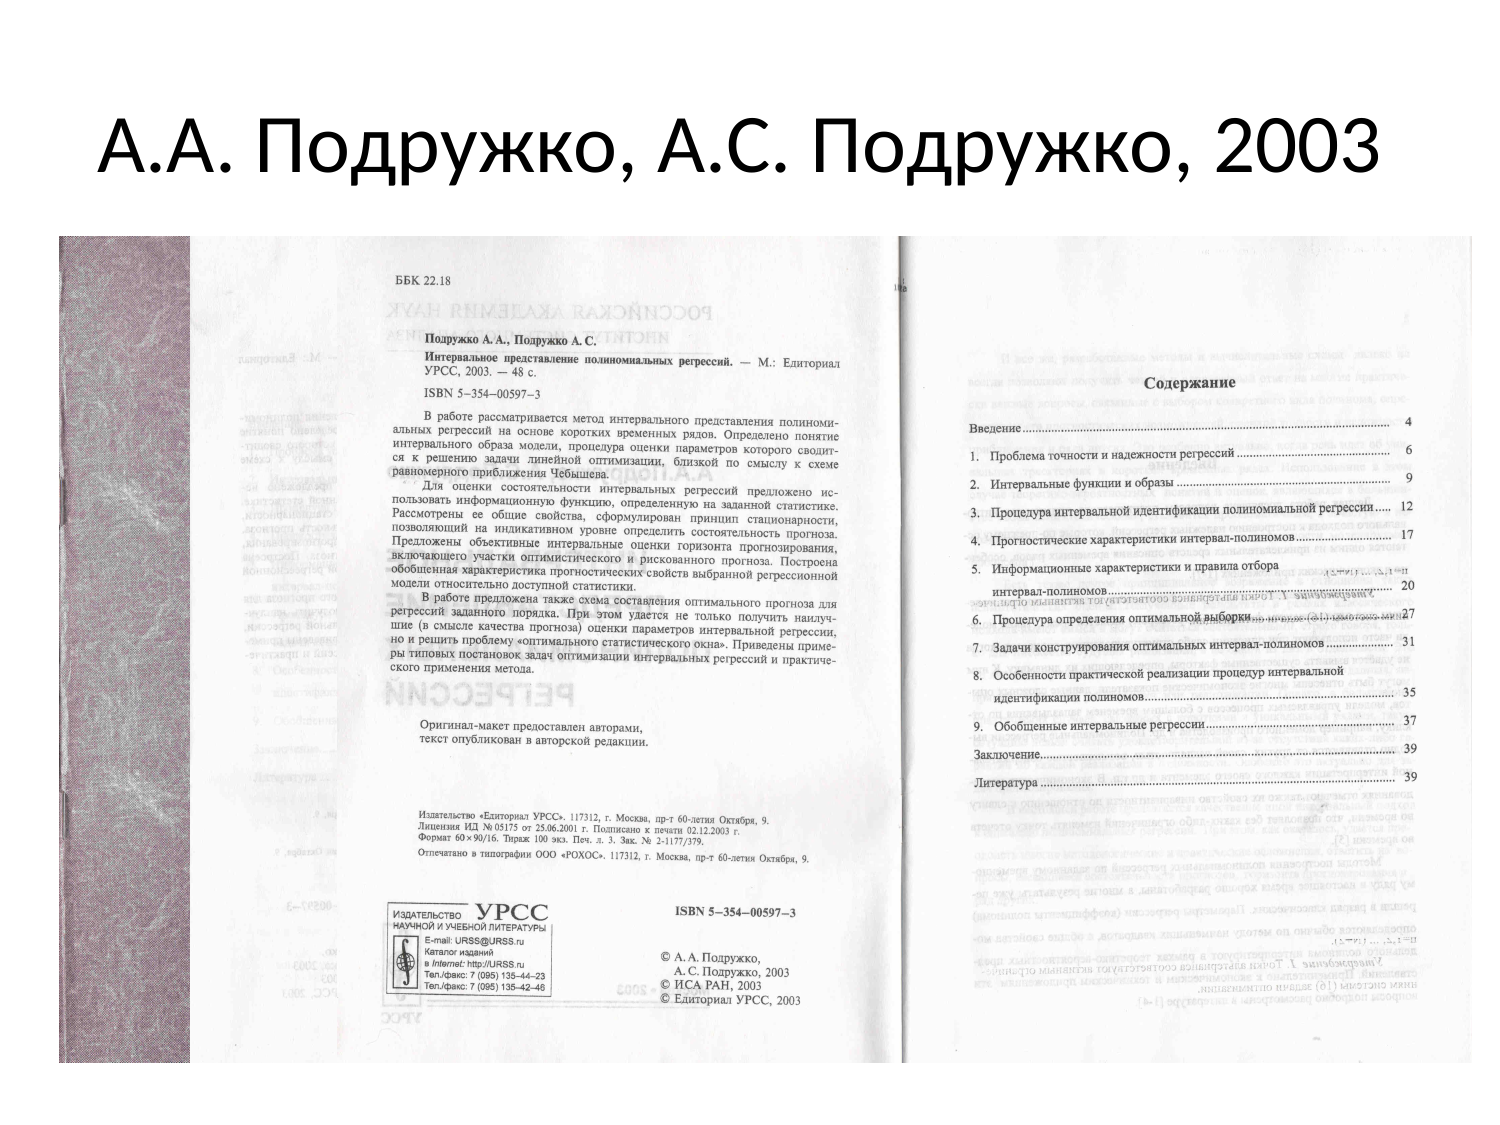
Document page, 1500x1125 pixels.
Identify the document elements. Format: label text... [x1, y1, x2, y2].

text_box А.А. Подружко, А.С. Подружко, 2003 [75, 45, 1426, 233]
picture [59, 236, 1472, 1063]
